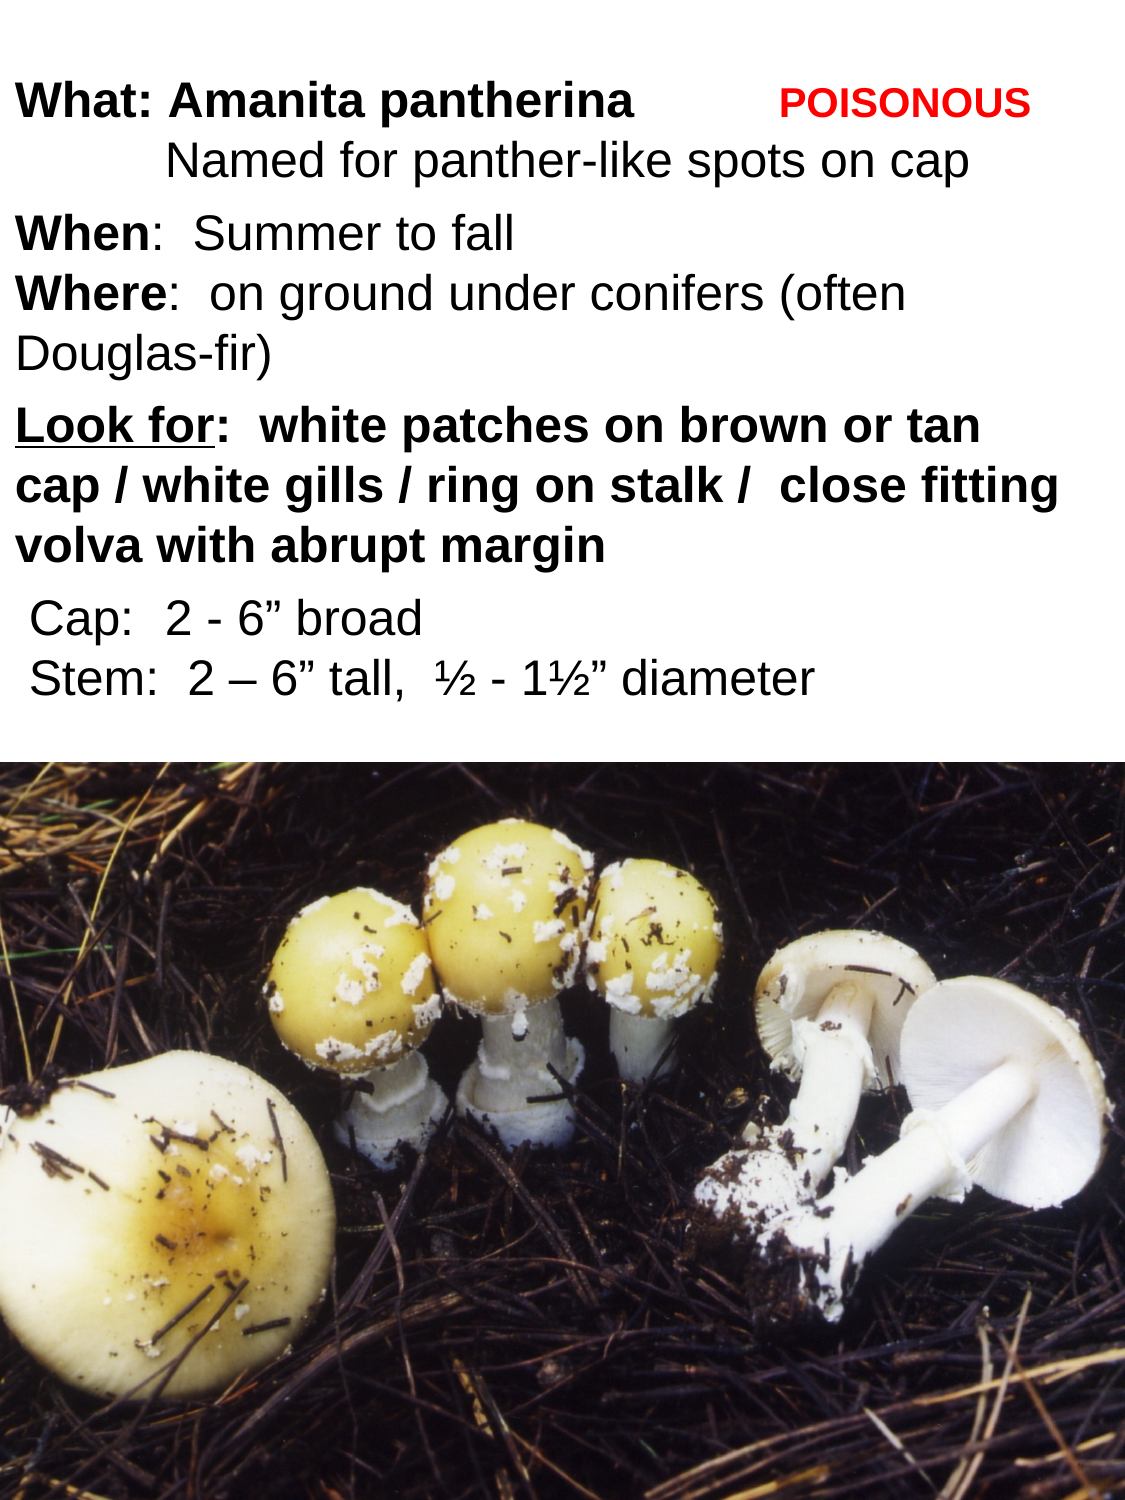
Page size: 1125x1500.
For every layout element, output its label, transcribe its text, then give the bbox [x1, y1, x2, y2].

picture [0, 773, 1125, 1500]
text_box What: Amanita pantherina POISONOUS Named for panther-like spots on cap When: Summer to fall Where: on ground under conifers (often Douglas-fir) Look for: white patches on brown or tan cap / white gills / ring on stalk / close fitting volva with abrupt margin Cap: 2 - 6” broad Stem: 2 – 6” tall, ½ - 1½” diameter [0, 0, 1125, 773]
